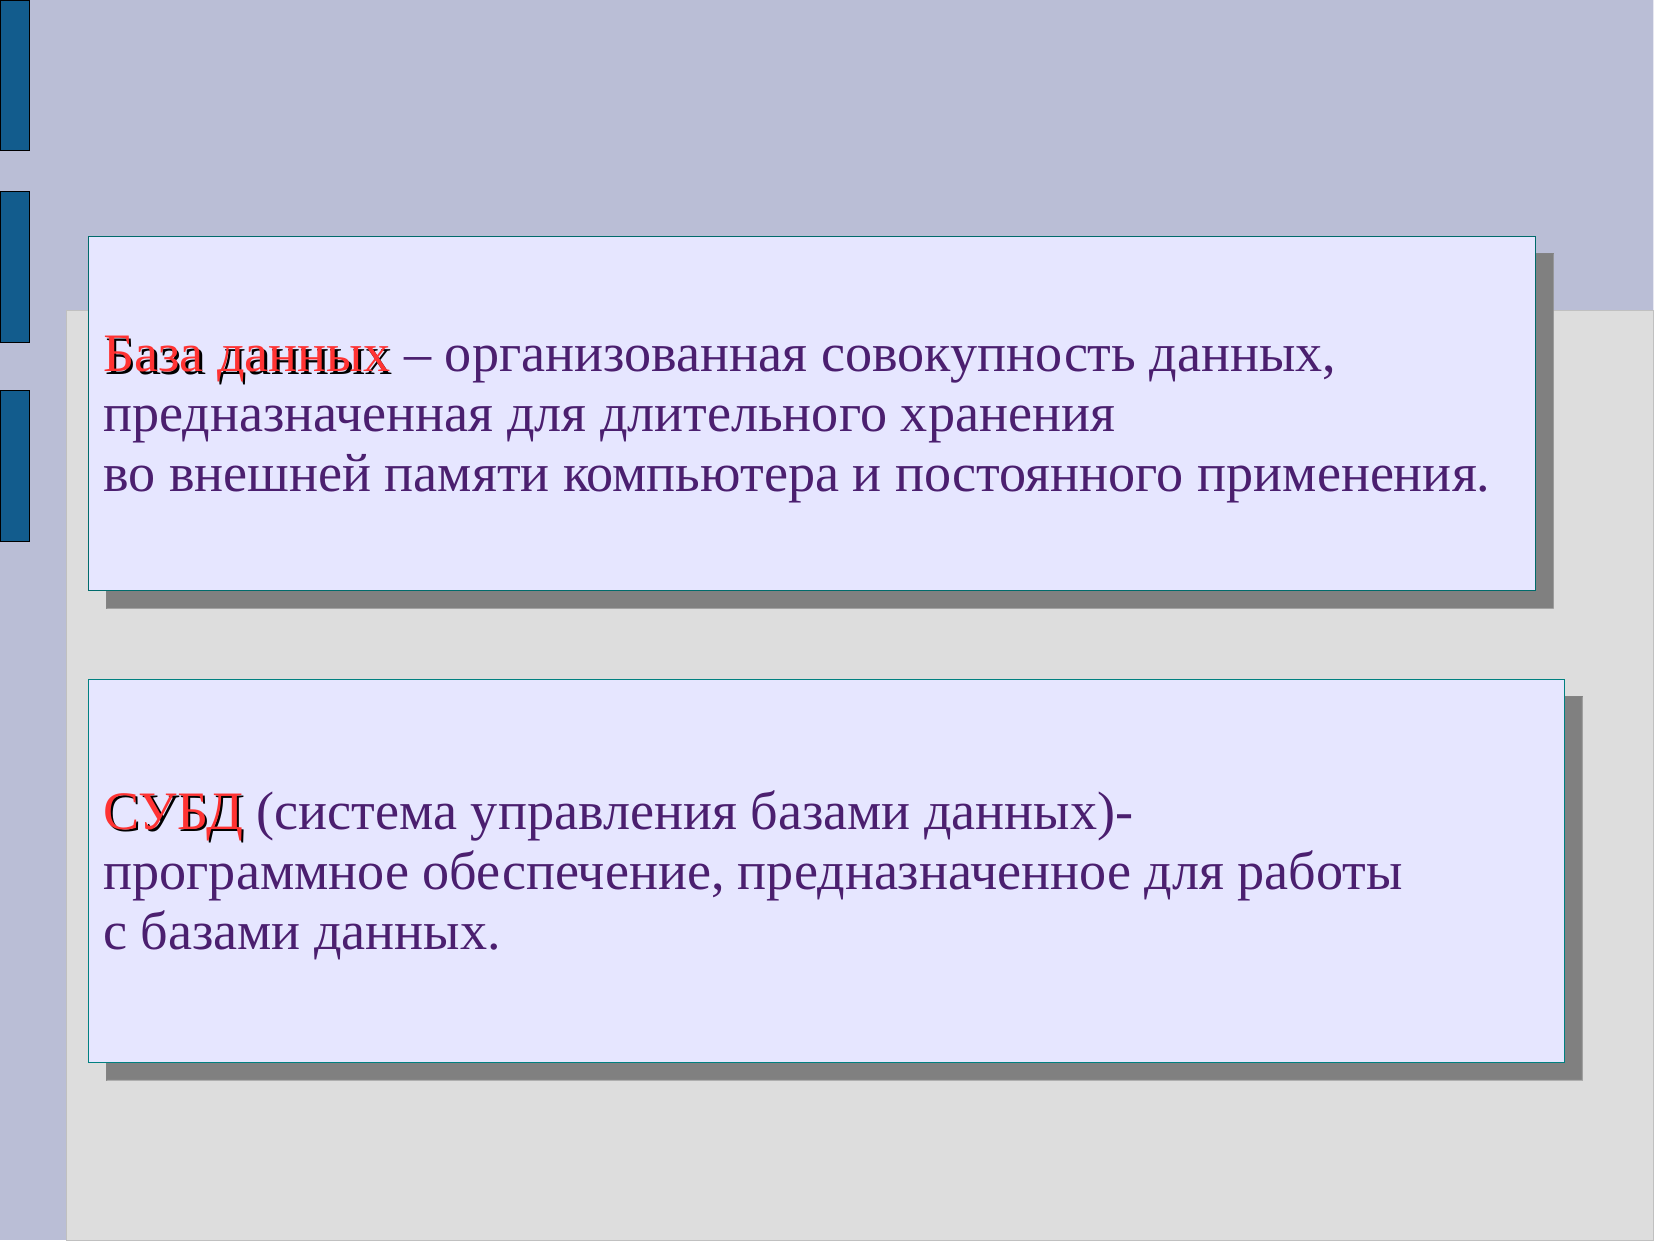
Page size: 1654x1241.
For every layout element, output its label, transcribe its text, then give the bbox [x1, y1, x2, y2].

text_box СУБД (система управления базами данных)- программное обеспечение, предназначенное для работы с базами данных. [88, 679, 1565, 1063]
text_box База данных – организованная совокупность данных, предназначенная для длительного хранения во внешней памяти компьютера и постоянного применения. [88, 236, 1536, 591]
text_box [147, 155, 1565, 396]
